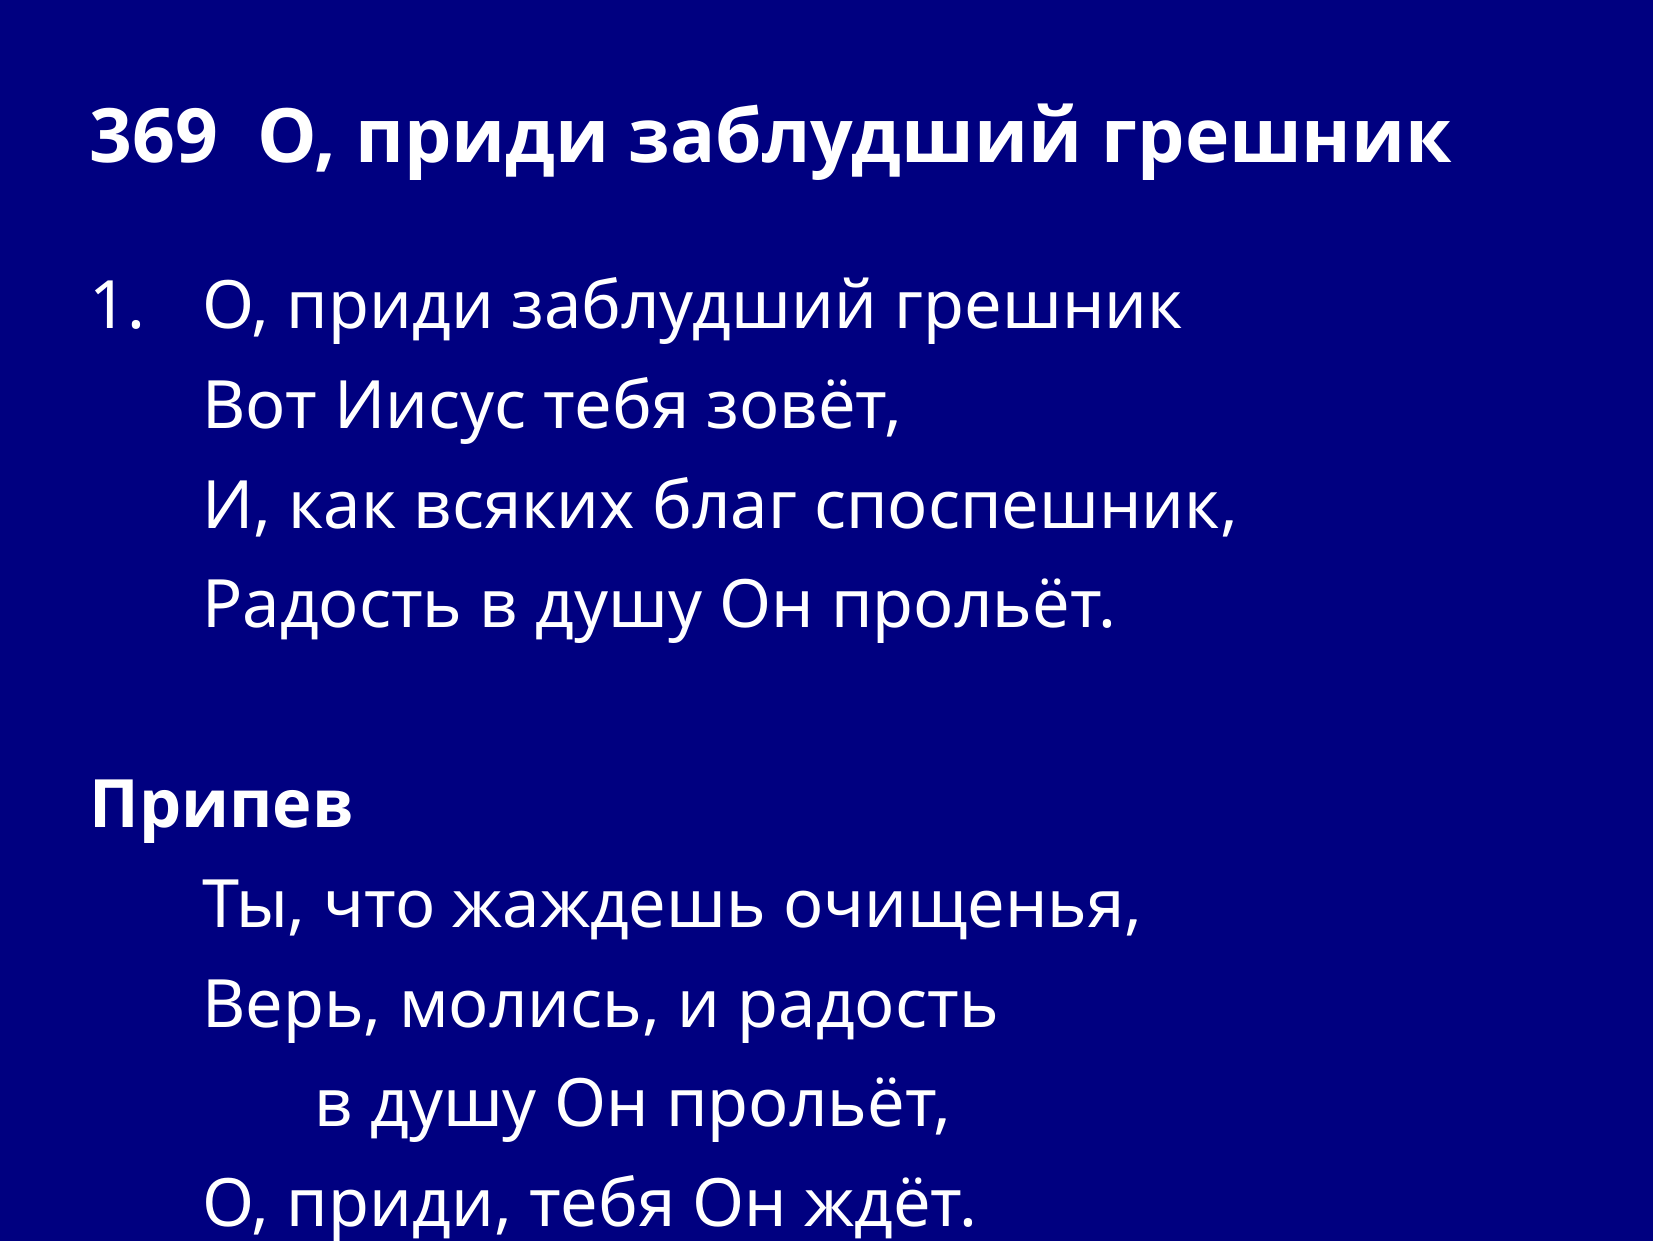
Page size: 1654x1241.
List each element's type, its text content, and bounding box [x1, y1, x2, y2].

text_box 369 О, приди заблудший грешник [75, 75, 1653, 188]
text_box 1. О, приди заблудший грешник Вот Иисус тебя зовёт, И, как всяких благ споспешник, Радость в душу Он прольёт. Припев Ты, что жаждешь очищенья, Верь, молись, и радость в душу Он прольёт, О, приди, тебя Он ждёт. [75, 188, 1576, 1163]
